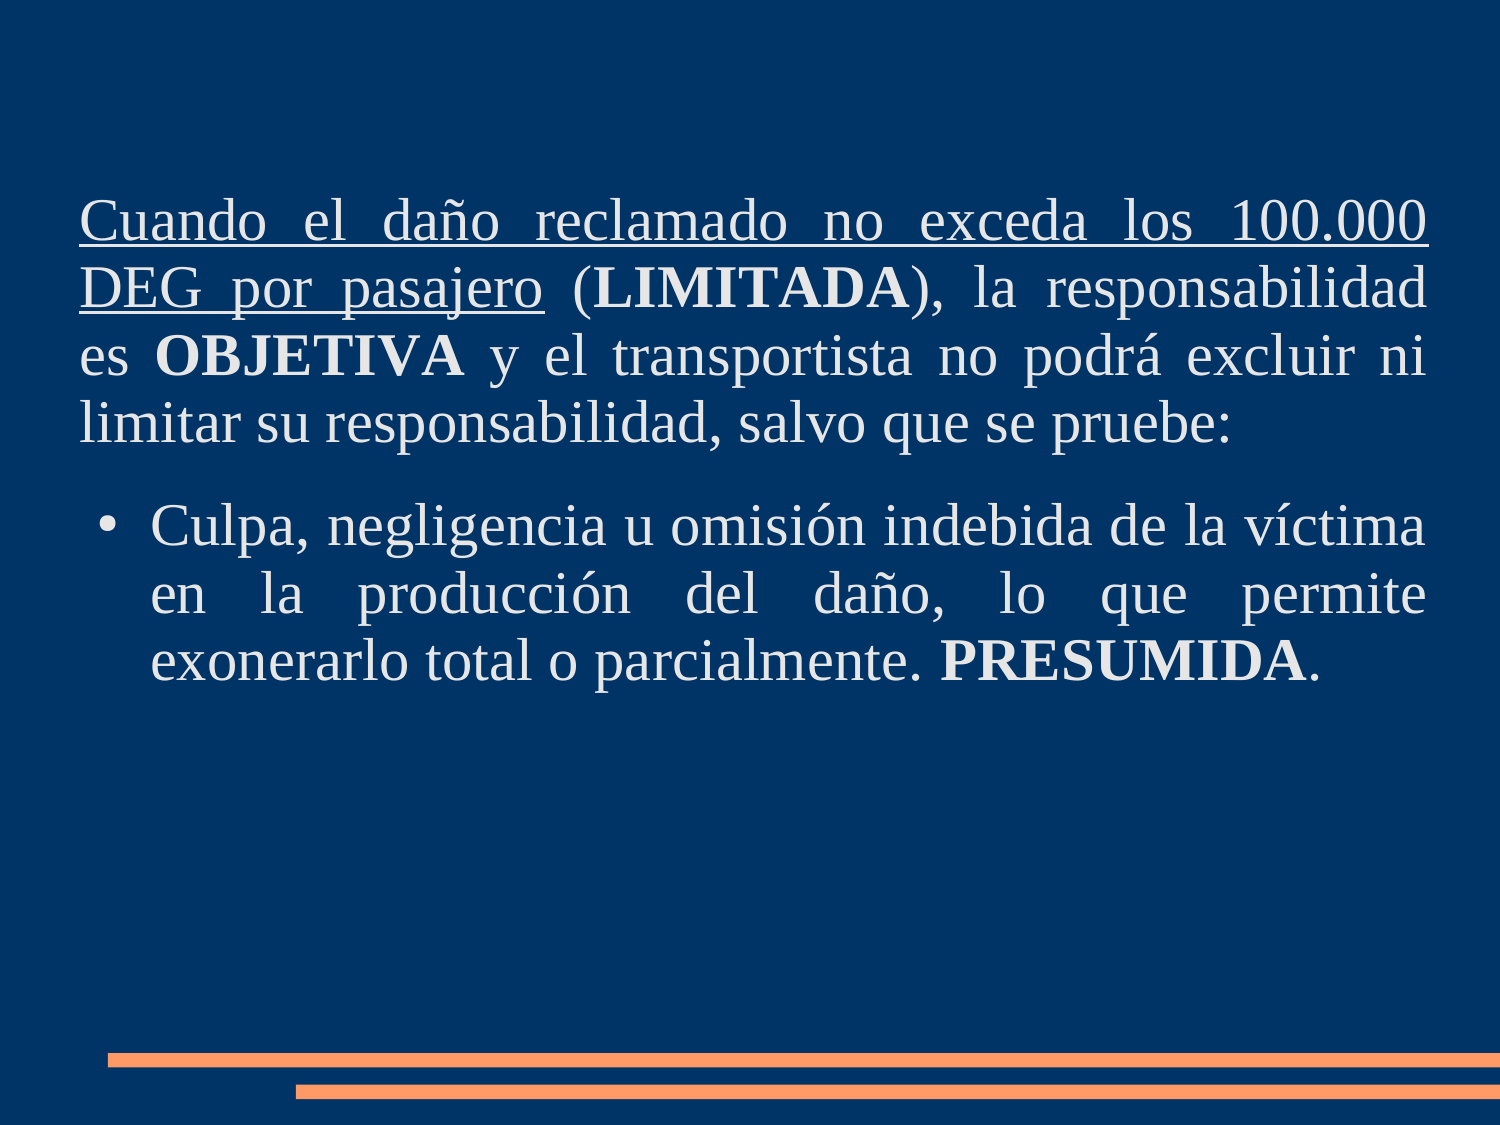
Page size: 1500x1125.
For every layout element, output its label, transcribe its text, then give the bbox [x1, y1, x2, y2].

list Cuando el daño reclamado no exceda los 100.000 DEG por pasajero (LIMITADA), la responsabilidad es OBJETIVA y el transportista no podrá excluir ni limitar su responsabilidad, salvo que se pruebe: Culpa, negligencia u omisión indebida de la víctima en la producción del daño, lo que permite exonerarlo total o parcialmente. PRESUMIDA. [79, 82, 1430, 709]
